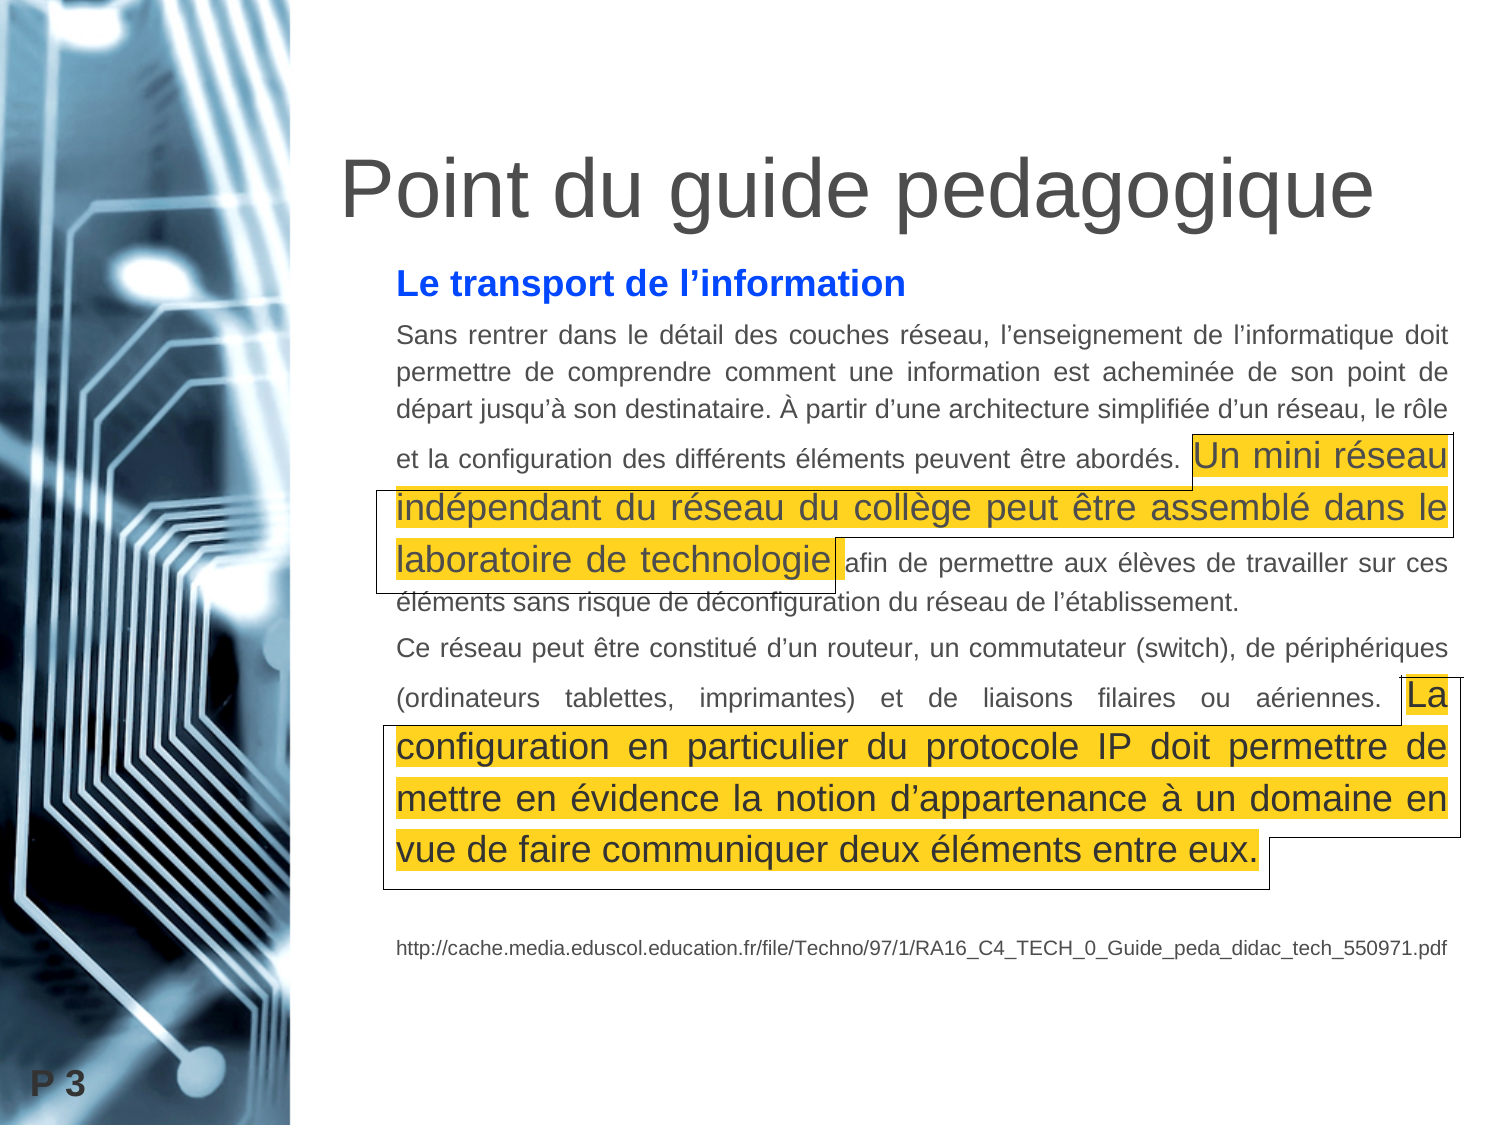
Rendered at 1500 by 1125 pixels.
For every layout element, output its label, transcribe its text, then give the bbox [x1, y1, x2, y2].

picture [0, 0, 1500, 1125]
title Point du guide pedagogique [324, 125, 1463, 243]
list Le transport de l’information Sans rentrer dans le détail des couches réseau, l’enseignement de l’informatique doit permettre de comprendre comment une information est acheminée de son point de départ jusqu’à son destinataire. À partir d’une architecture simplifiée d’un réseau, le rôle et la configuration des différents éléments peuvent être abordés. Un mini réseau indépendant du réseau du collège peut être assemblé dans le laboratoire de technologie afin de permettre aux élèves de travailler sur ces éléments sans risque de déconfiguration du réseau de l’établissement. Ce réseau peut être constitué d’un routeur, un commutateur (switch), de périphériques (ordinateurs tablettes, imprimantes) et de liaisons filaires ou aériennes. La configuration en particulier du protocole IP doit permettre de mettre en évidence la notion d’appartenance à un domaine en vue de faire communiquer deux éléments entre eux. http://cache.media.eduscol.education.fr/file/Techno/97/1/RA16_C4_TECH_0_Guide_peda_didac_tech_550971.pdf [324, 259, 1463, 1026]
list Le transport de l’information Sans rentrer dans le détail des couches réseau, l’enseignement de l’informatique doit permettre de comprendre comment une information est acheminée de son point de départ jusqu’à son destinataire. À partir d’une architecture simplifiée d’un réseau, le rôle et la configuration des différents éléments peuvent être abordés. Un mini réseau indépendant du réseau du collège peut être assemblé dans le laboratoire de technologie afin de permettre aux élèves de travailler sur ces éléments sans risque de déconfiguration du réseau de l’établissement. Ce réseau peut être constitué d’un routeur, un commutateur (switch), de périphériques (ordinateurs tablettes, imprimantes) et de liaisons filaires ou aériennes. La configuration en particulier du protocole IP doit permettre de mettre en évidence la notion d’appartenance à un domaine en vue de faire communiquer deux éléments entre eux. http://cache.media.eduscol.education.fr/file/Techno/97/1/RA16_C4_TECH_0_Guide_peda_didac_tech_550971.pdf [384, 678, 1460, 889]
